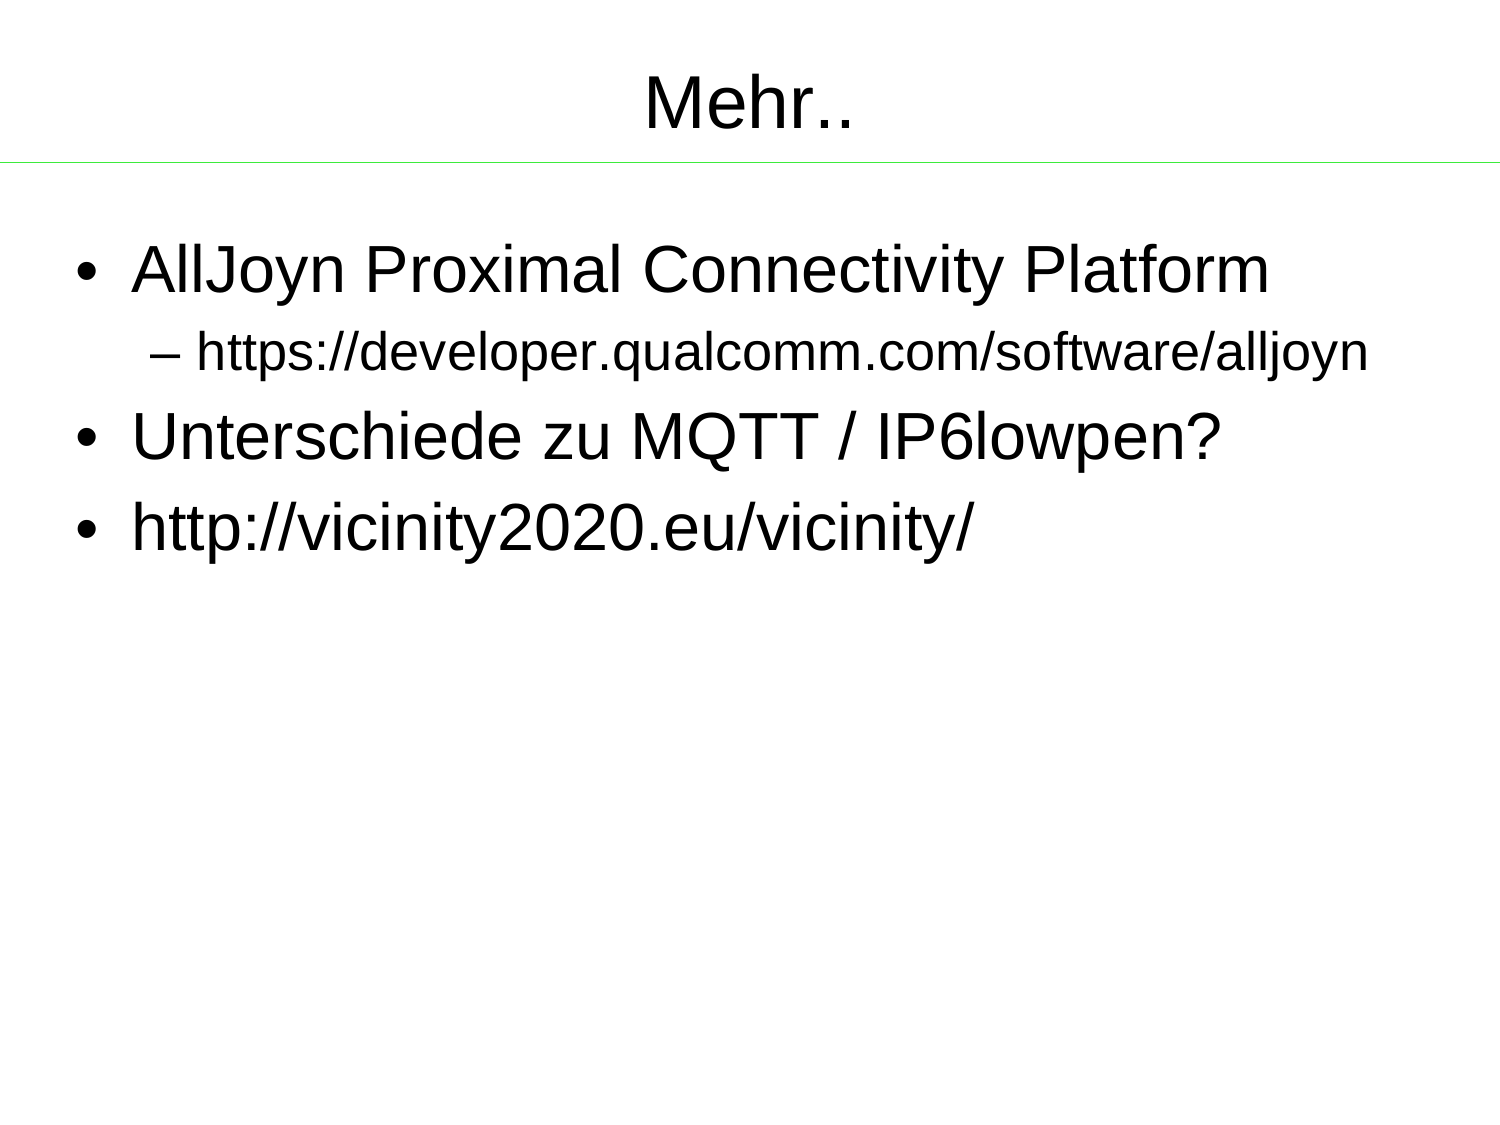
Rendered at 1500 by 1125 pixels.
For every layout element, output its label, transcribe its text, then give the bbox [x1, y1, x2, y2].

list AllJoyn Proximal Connectivity Platform https://developer.qualcomm.com/software/alljoyn Unterschiede zu MQTT / IP6lowpen? http://vicinity2020.eu/vicinity/ [75, 232, 1426, 886]
title Mehr.. [75, 49, 1426, 156]
